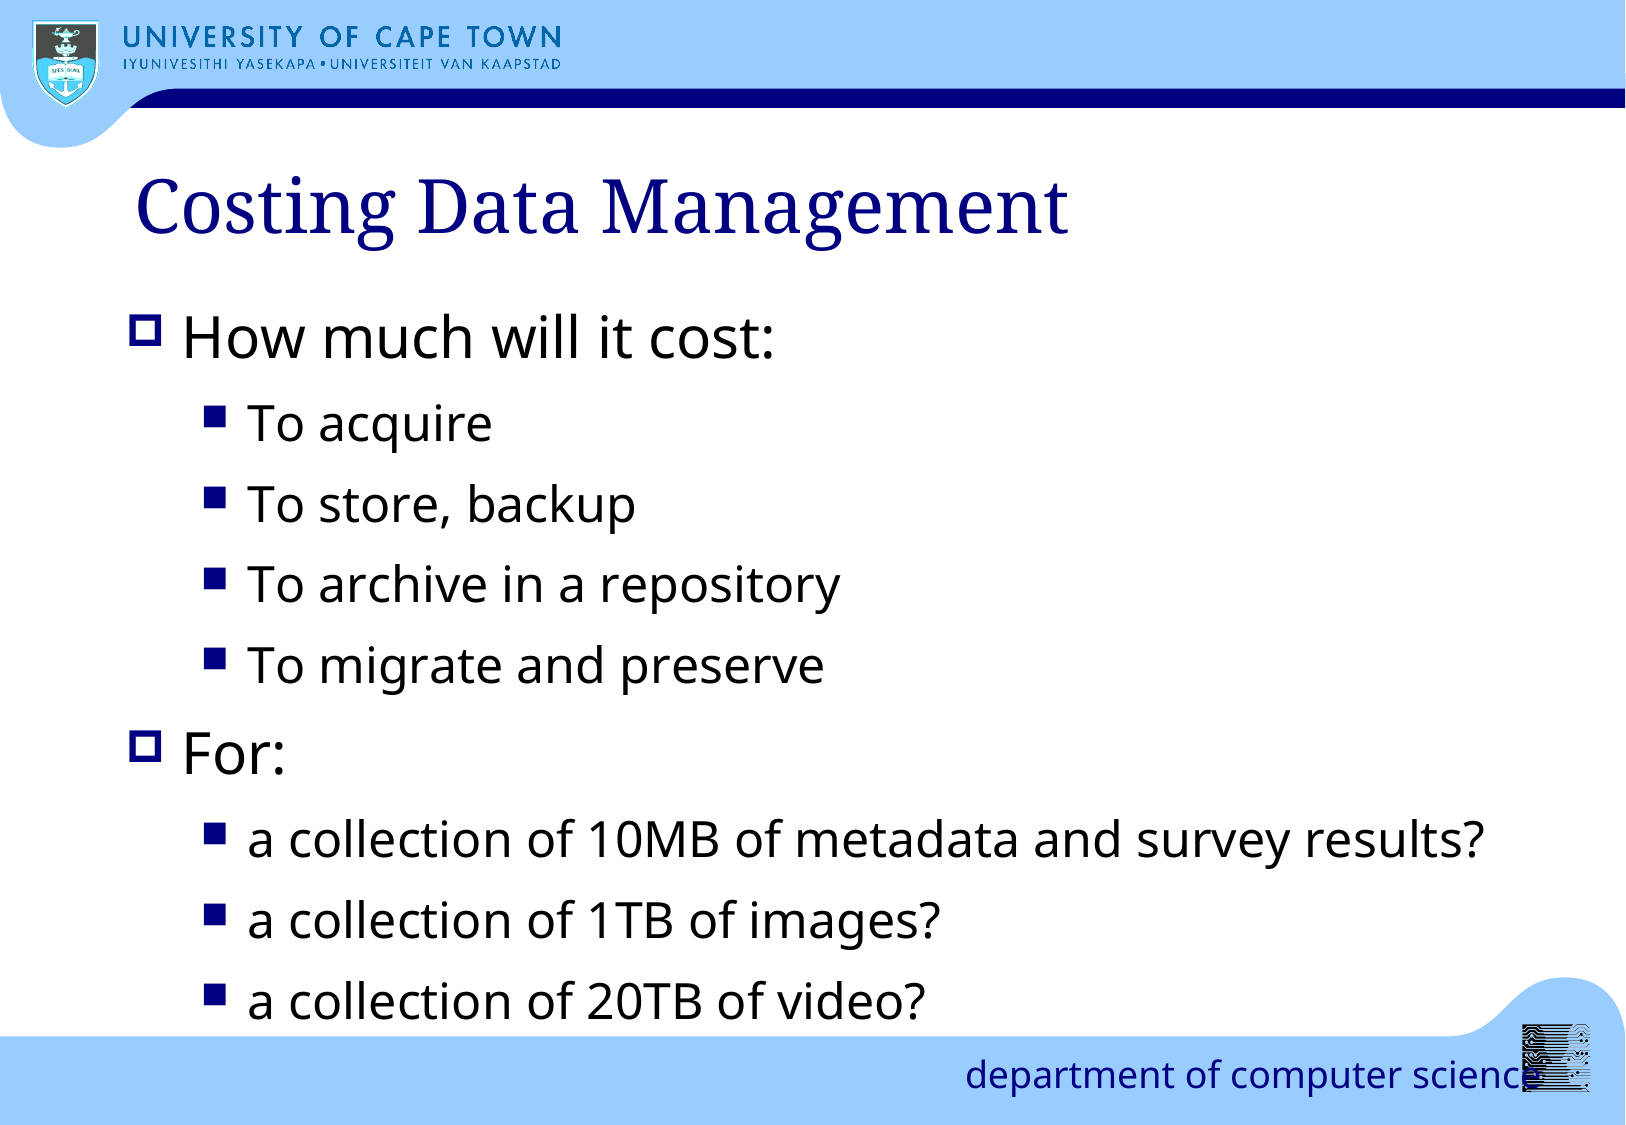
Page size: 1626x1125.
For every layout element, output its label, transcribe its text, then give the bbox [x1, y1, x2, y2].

picture [1522, 1024, 1591, 1092]
title Costing Data Management [134, 140, 1571, 268]
list How much will it cost: To acquire To store, backup To archive in a repository To migrate and preserve For: a collection of 10MB of metadata and survey results? a collection of 1TB of images? a collection of 20TB of video? [125, 296, 1570, 1026]
picture [120, 23, 563, 71]
picture [1526, 1070, 1536, 1076]
